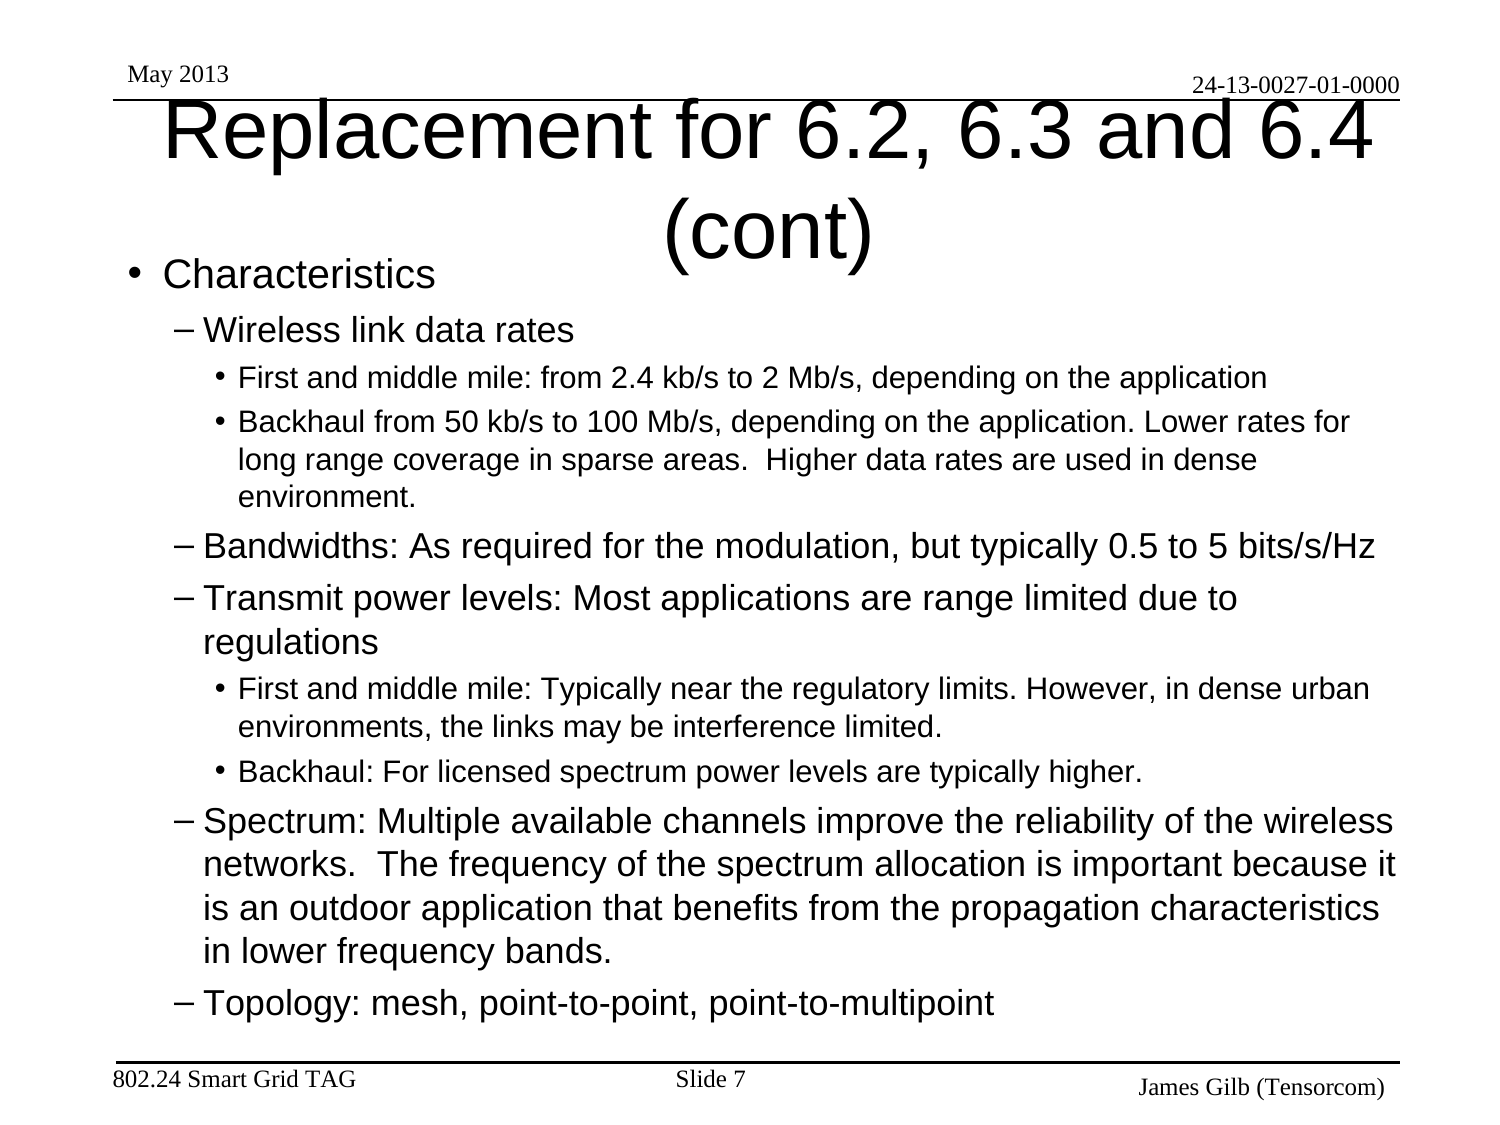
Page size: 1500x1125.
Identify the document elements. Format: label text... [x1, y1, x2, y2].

list Characteristics Wireless link data rates First and middle mile: from 2.4 kb/s to 2 Mb/s, depending on the application Backhaul from 50 kb/s to 100 Mb/s, depending on the application. Lower rates for long range coverage in sparse areas. Higher data rates are used in dense environment. Bandwidths: As required for the modulation, but typically 0.5 to 5 bits/s/Hz Transmit power levels: Most applications are range limited due to regulations First and middle mile: Typically near the regulatory limits. However, in dense urban environments, the links may be interference limited. Backhaul: For licensed spectrum power levels are typically higher. Spectrum: Multiple available channels improve the reliability of the wireless networks. The frequency of the spectrum allocation is important because it is an outdoor application that benefits from the propagation characteristics in lower frequency bands. Topology: mesh, point-to-point, point-to-multipoint [112, 239, 1426, 1051]
title Replacement for 6.2, 6.3 and 6.4 (cont) [112, 67, 1426, 239]
